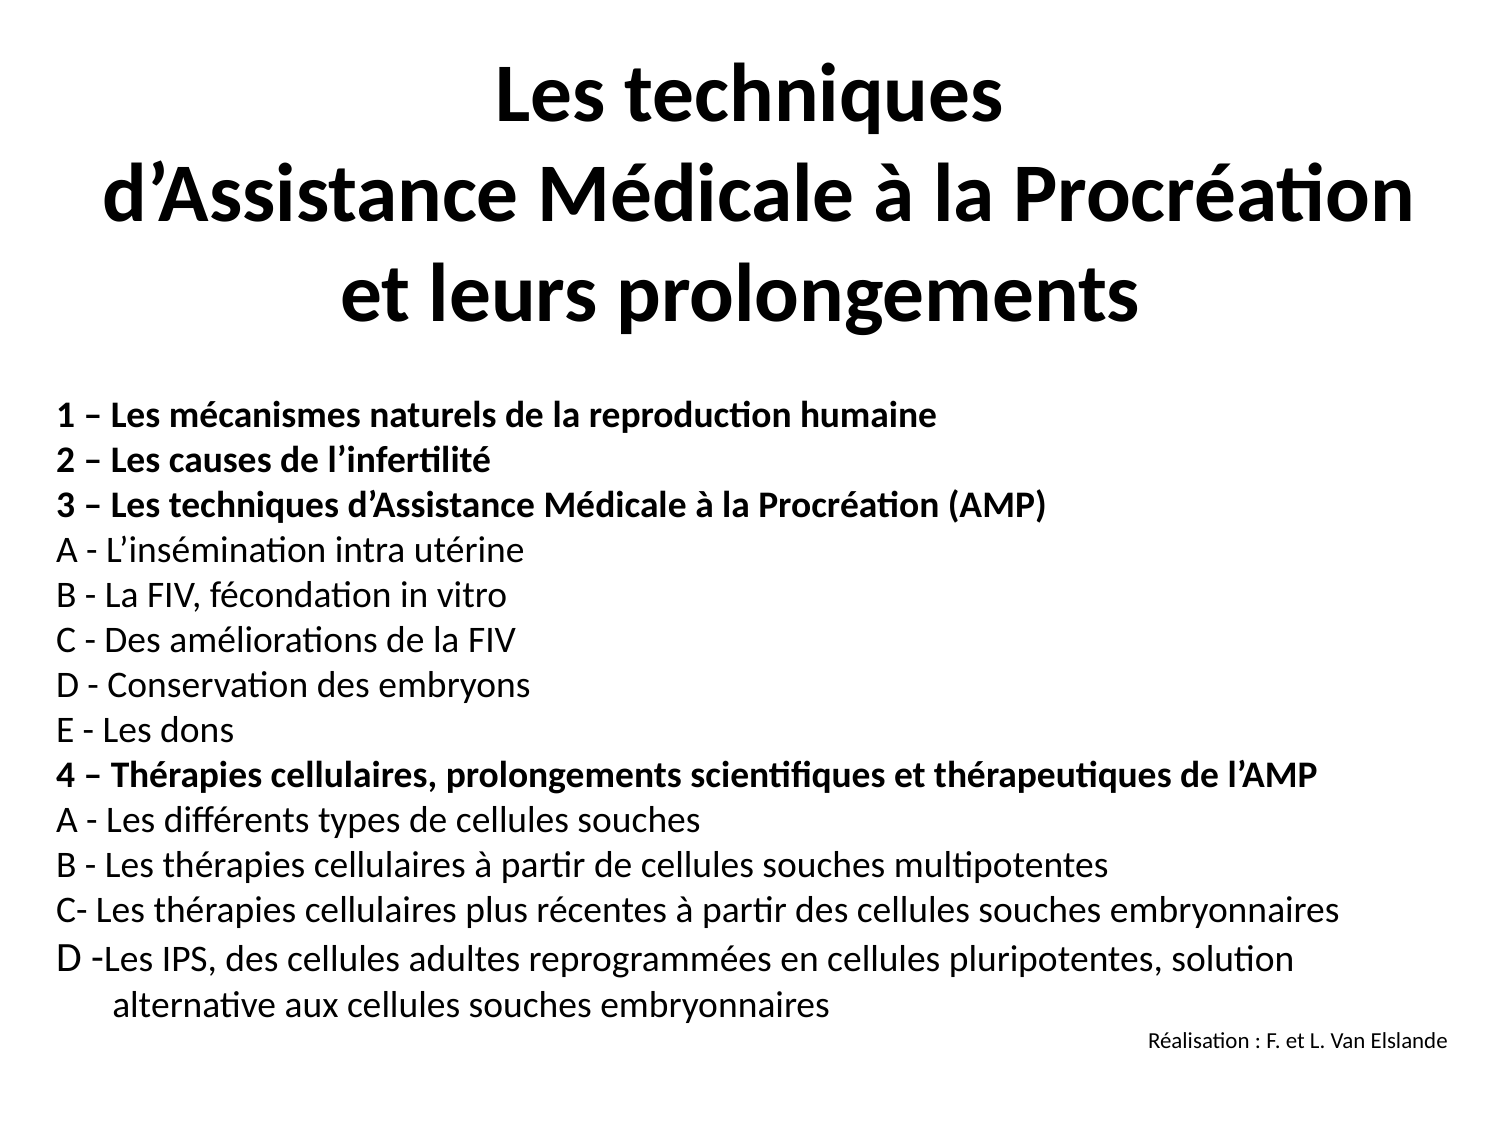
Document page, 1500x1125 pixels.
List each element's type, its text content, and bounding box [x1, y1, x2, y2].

text_box 1 – Les mécanismes naturels de la reproduction humaine 2 – Les causes de l’infertilité 3 – Les techniques d’Assistance Médicale à la Procréation (AMP) A - L’insémination intra utérine B - La FIV, fécondation in vitro C - Des améliorations de la FIV D - Conservation des embryons E - Les dons 4 – Thérapies cellulaires, prolongements scientifiques et thérapeutiques de l’AMP A - Les différents types de cellules souches B - Les thérapies cellulaires à partir de cellules souches multipotentes C- Les thérapies cellulaires plus récentes à partir des cellules souches embryonnaires D -Les IPS, des cellules adultes reprogrammées en cellules pluripotentes, solution alternative aux cellules souches embryonnaires Réalisation : F. et L. Van Elslande [41, 382, 1471, 1125]
text_box Les techniques d’Assistance Médicale à la Procréation et leurs prolongements [41, 30, 1459, 346]
